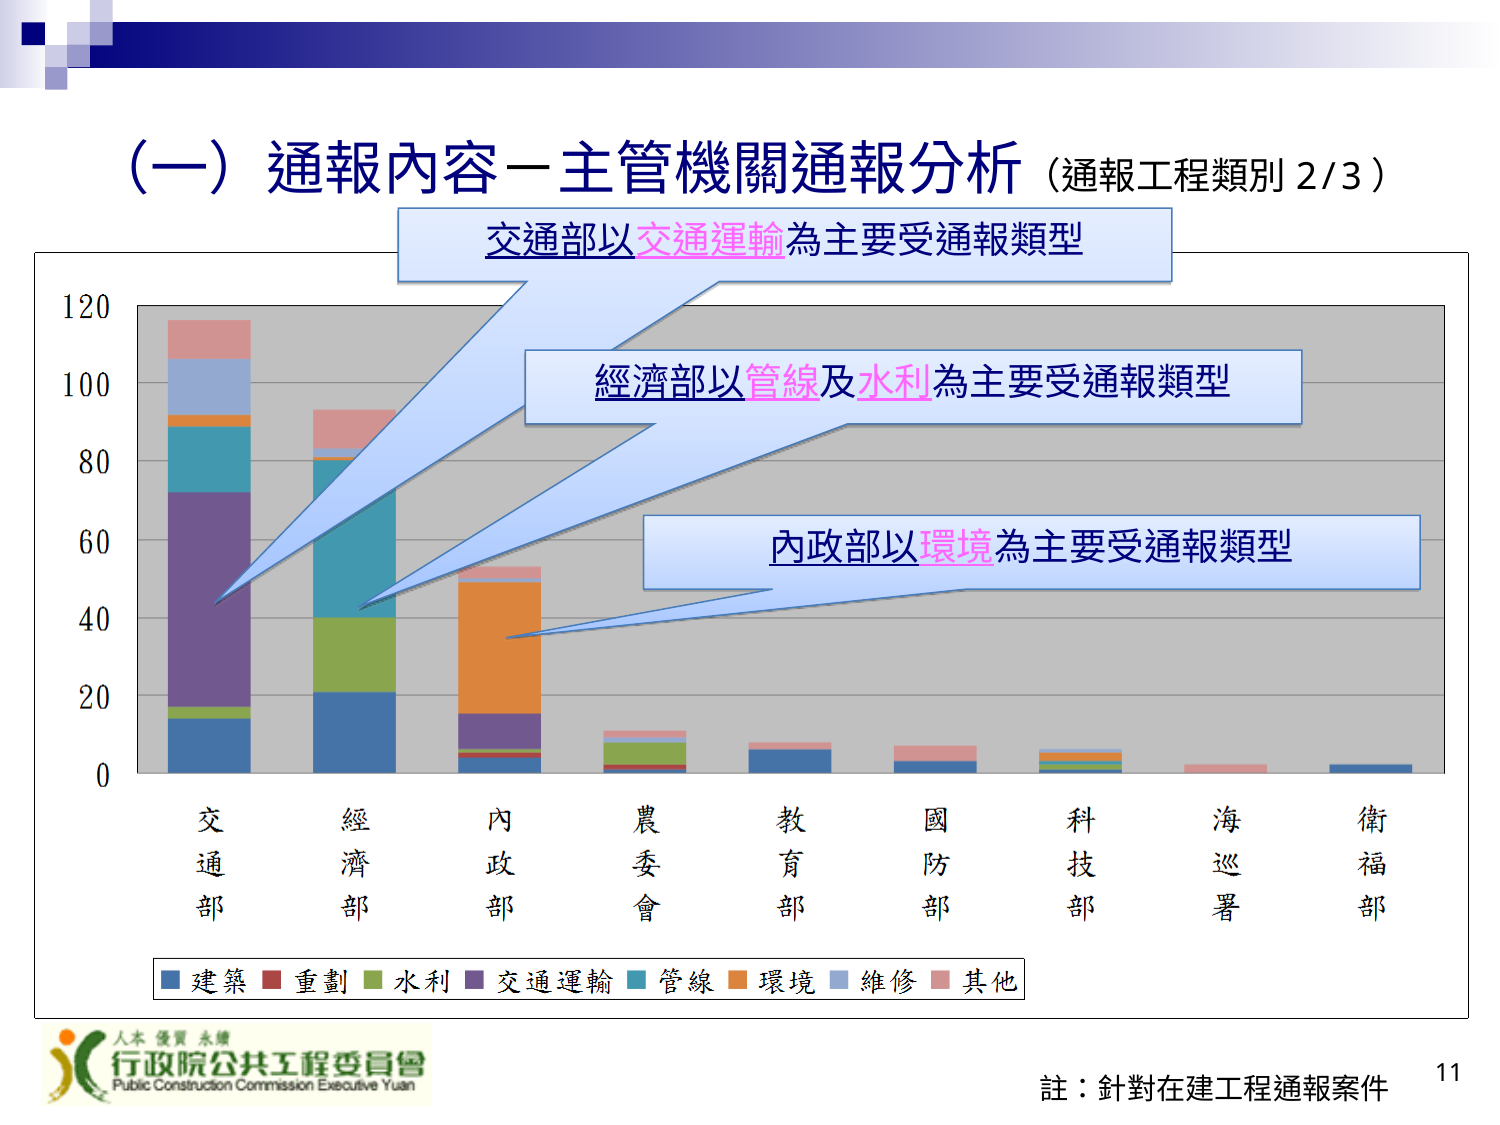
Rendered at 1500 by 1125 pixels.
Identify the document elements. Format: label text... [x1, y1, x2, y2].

text_box 內政部以環境為主要受通報類型 [505, 515, 1421, 638]
text_box <編號> [1128, 1023, 1479, 1099]
picture [26, 244, 1479, 1106]
text_box 交通部以交通運輸為主要受通報類型 [214, 208, 1172, 603]
text_box 經濟部以管線及水利為主要受通報類型 [358, 350, 1302, 607]
title （一）通報內容－主管機關通報分析（通報工程類別2/3） [76, 90, 1500, 209]
text_box 註：針對在建工程通報案件 [999, 1062, 1431, 1113]
